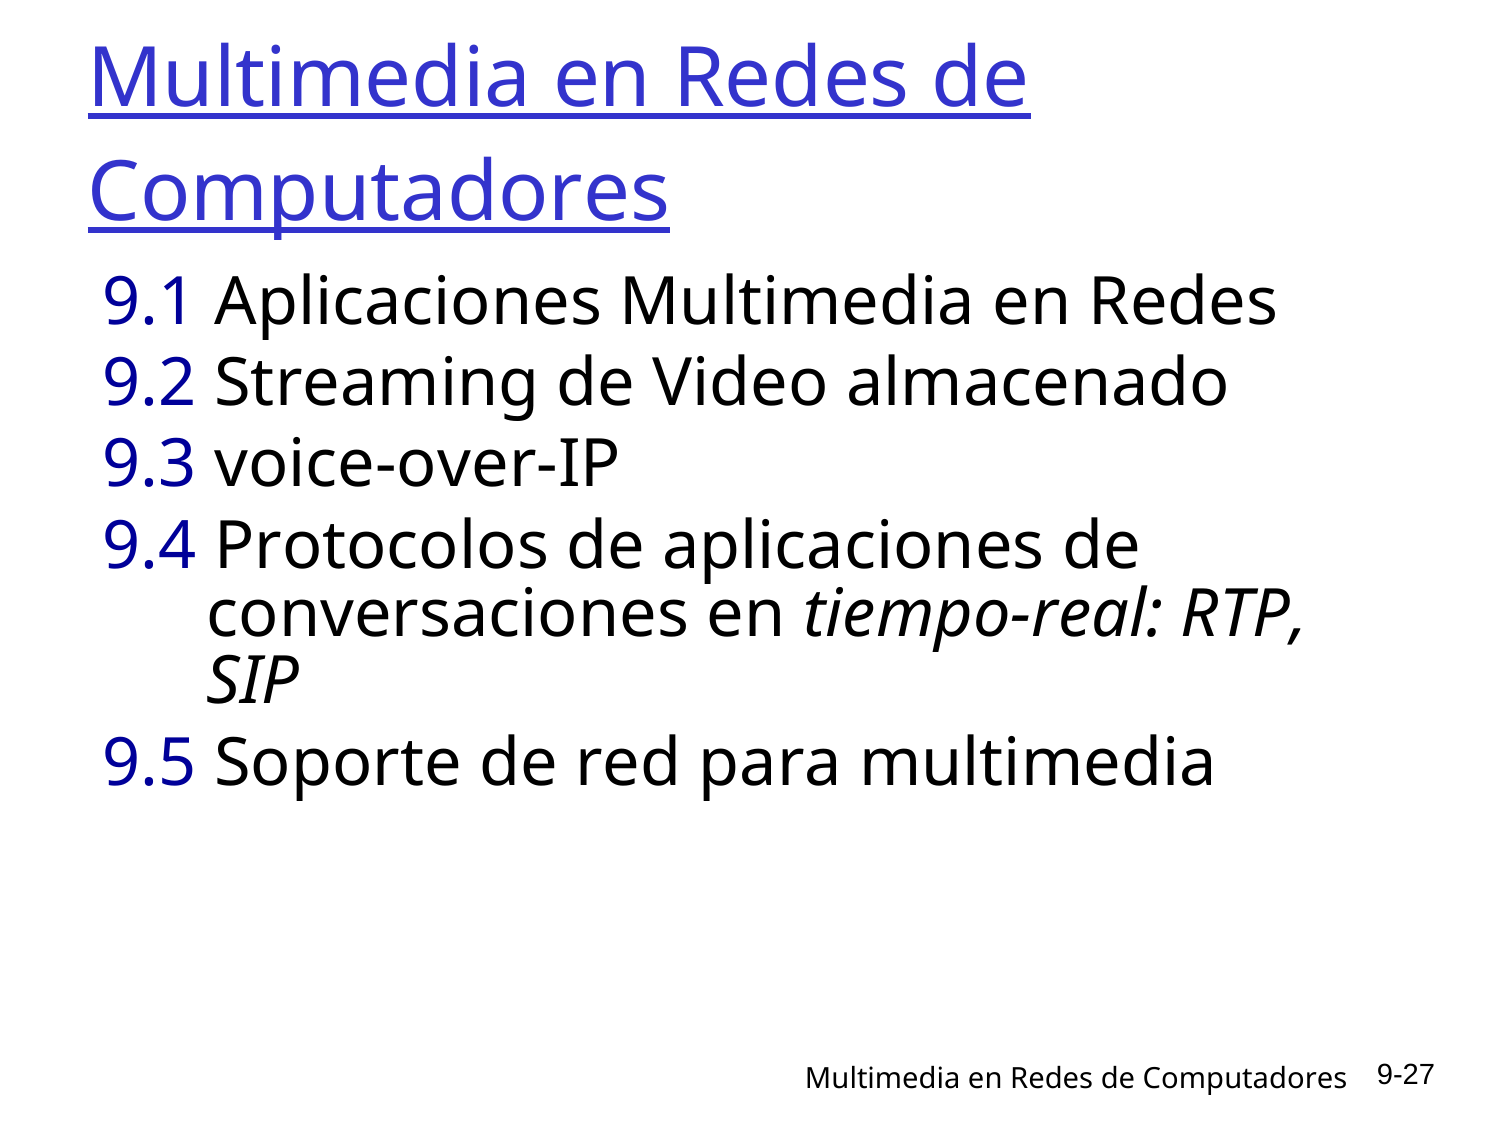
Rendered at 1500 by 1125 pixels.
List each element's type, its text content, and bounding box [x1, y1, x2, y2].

title Multimedia en Redes de Computadores [87, 37, 1363, 226]
list 9.1 Aplicaciones Multimedia en Redes 9.2 Streaming de Video almacenado 9.3 voice-over-IP 9.4 Protocolos de aplicaciones de conversaciones en tiempo-real: RTP, SIP 9.5 Soporte de red para multimedia [87, 262, 1361, 1025]
